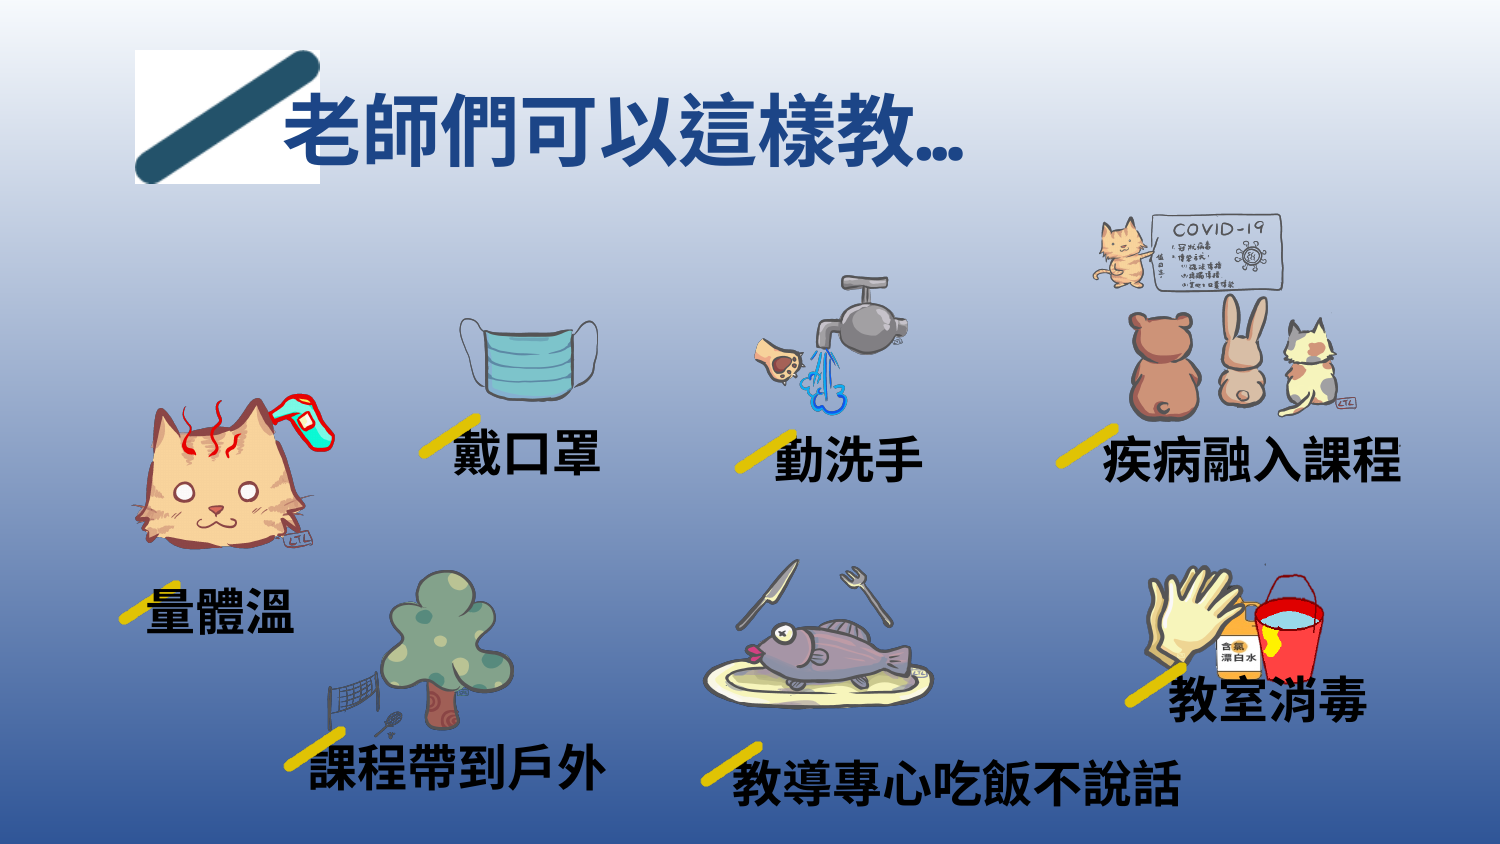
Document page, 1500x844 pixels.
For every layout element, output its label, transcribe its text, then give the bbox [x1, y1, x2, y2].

text_box 教室消毒 [1153, 653, 1500, 728]
picture [418, 412, 482, 459]
text_box 疾病融入課程 [1087, 413, 1454, 487]
text_box 課程帶到戶外 [292, 721, 659, 796]
text_box 勤洗手 [759, 413, 978, 487]
text_box 老師們可以這樣教… [0, 66, 1322, 201]
text_box 教導專心吃飯不說話 [717, 737, 1281, 812]
picture [135, 50, 320, 66]
picture [118, 375, 542, 721]
picture [446, 277, 606, 406]
picture [1053, 201, 1405, 469]
picture [696, 536, 944, 787]
picture [283, 725, 347, 772]
text_box 量體溫 [130, 565, 349, 639]
picture [1092, 526, 1336, 711]
picture [715, 219, 951, 474]
text_box 戴口罩 [437, 406, 656, 481]
